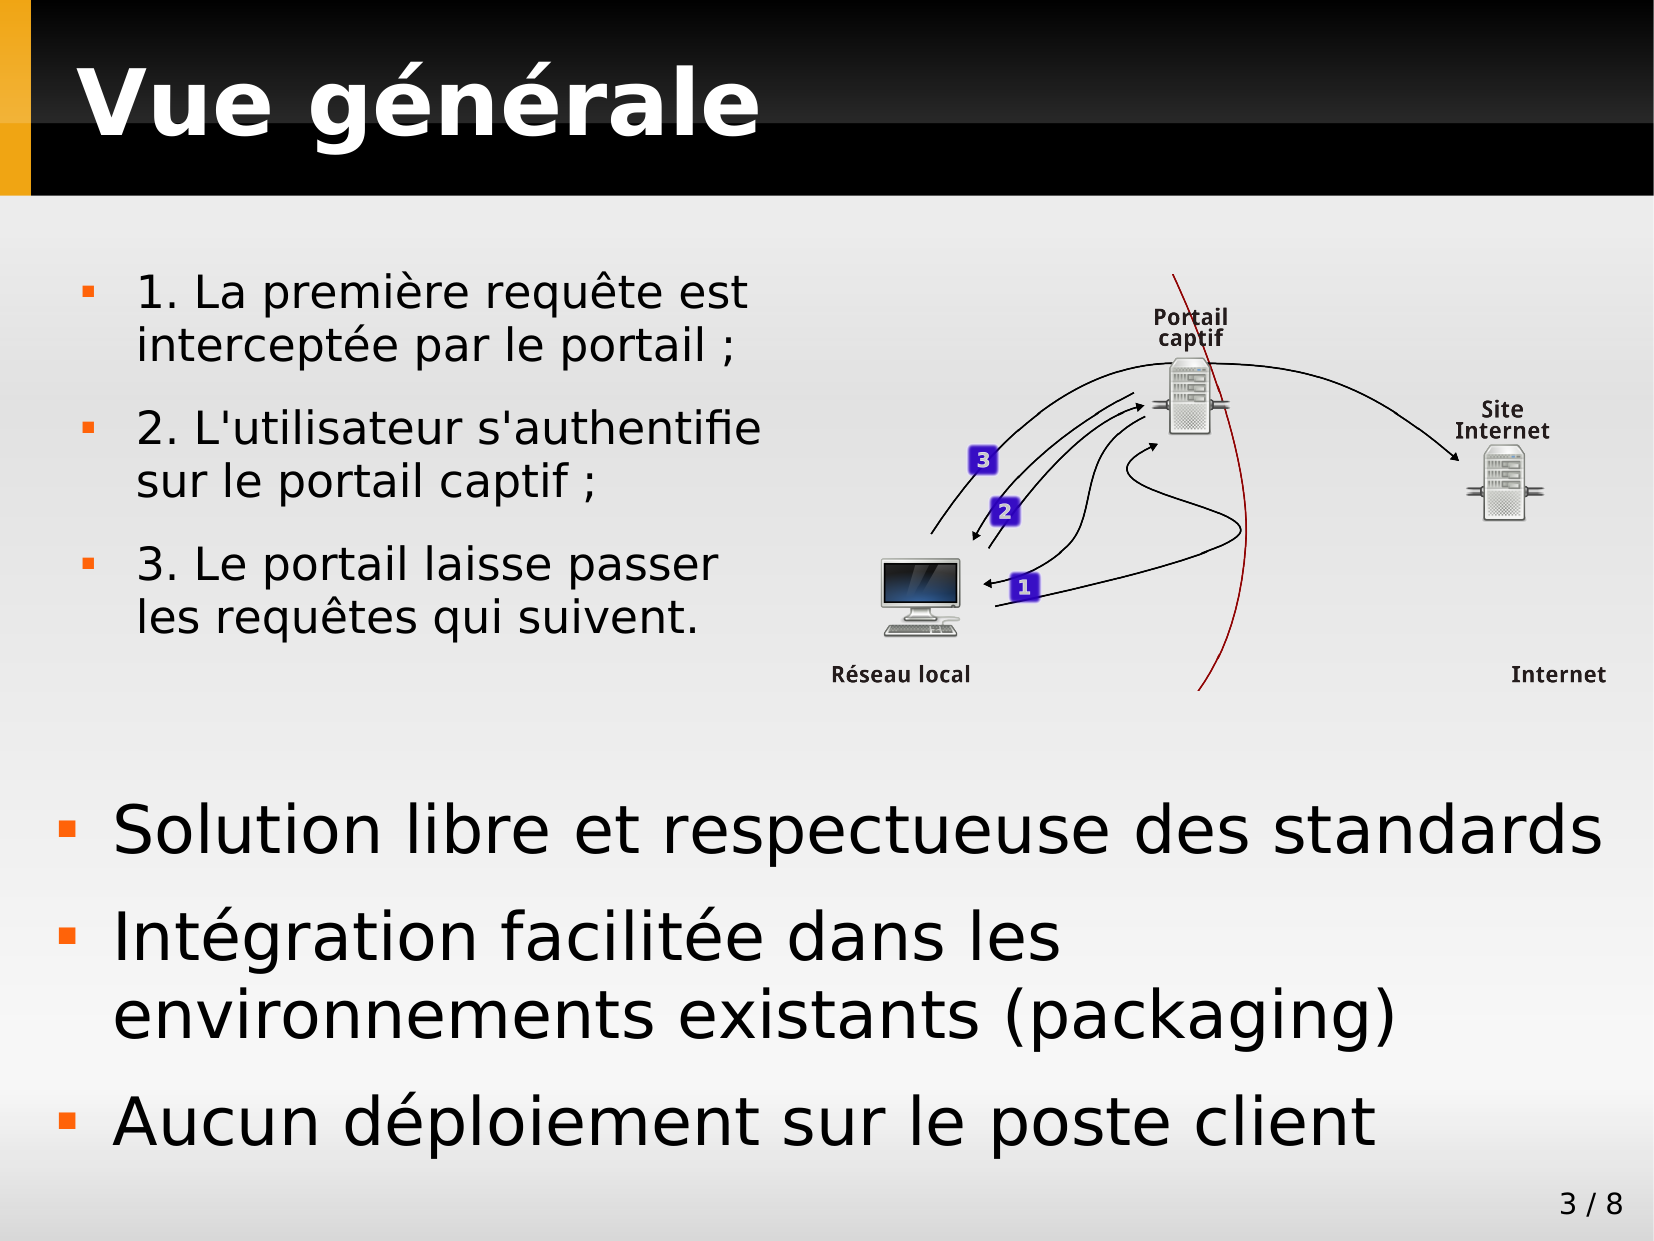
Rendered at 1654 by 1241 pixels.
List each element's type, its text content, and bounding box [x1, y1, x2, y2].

list 1. La première requête est interceptée par le portail ; 2. L'utilisateur s'authentifie sur le portail captif ; 3. Le portail laisse passer les requêtes qui suivent. [64, 265, 774, 645]
picture [0, 0, 1654, 1241]
title Vue générale [76, 0, 1565, 208]
list Solution libre et respectueuse des standards Intégration facilitée dans les environnements existants (packaging) Aucun déploiement sur le poste client [41, 791, 1619, 1162]
